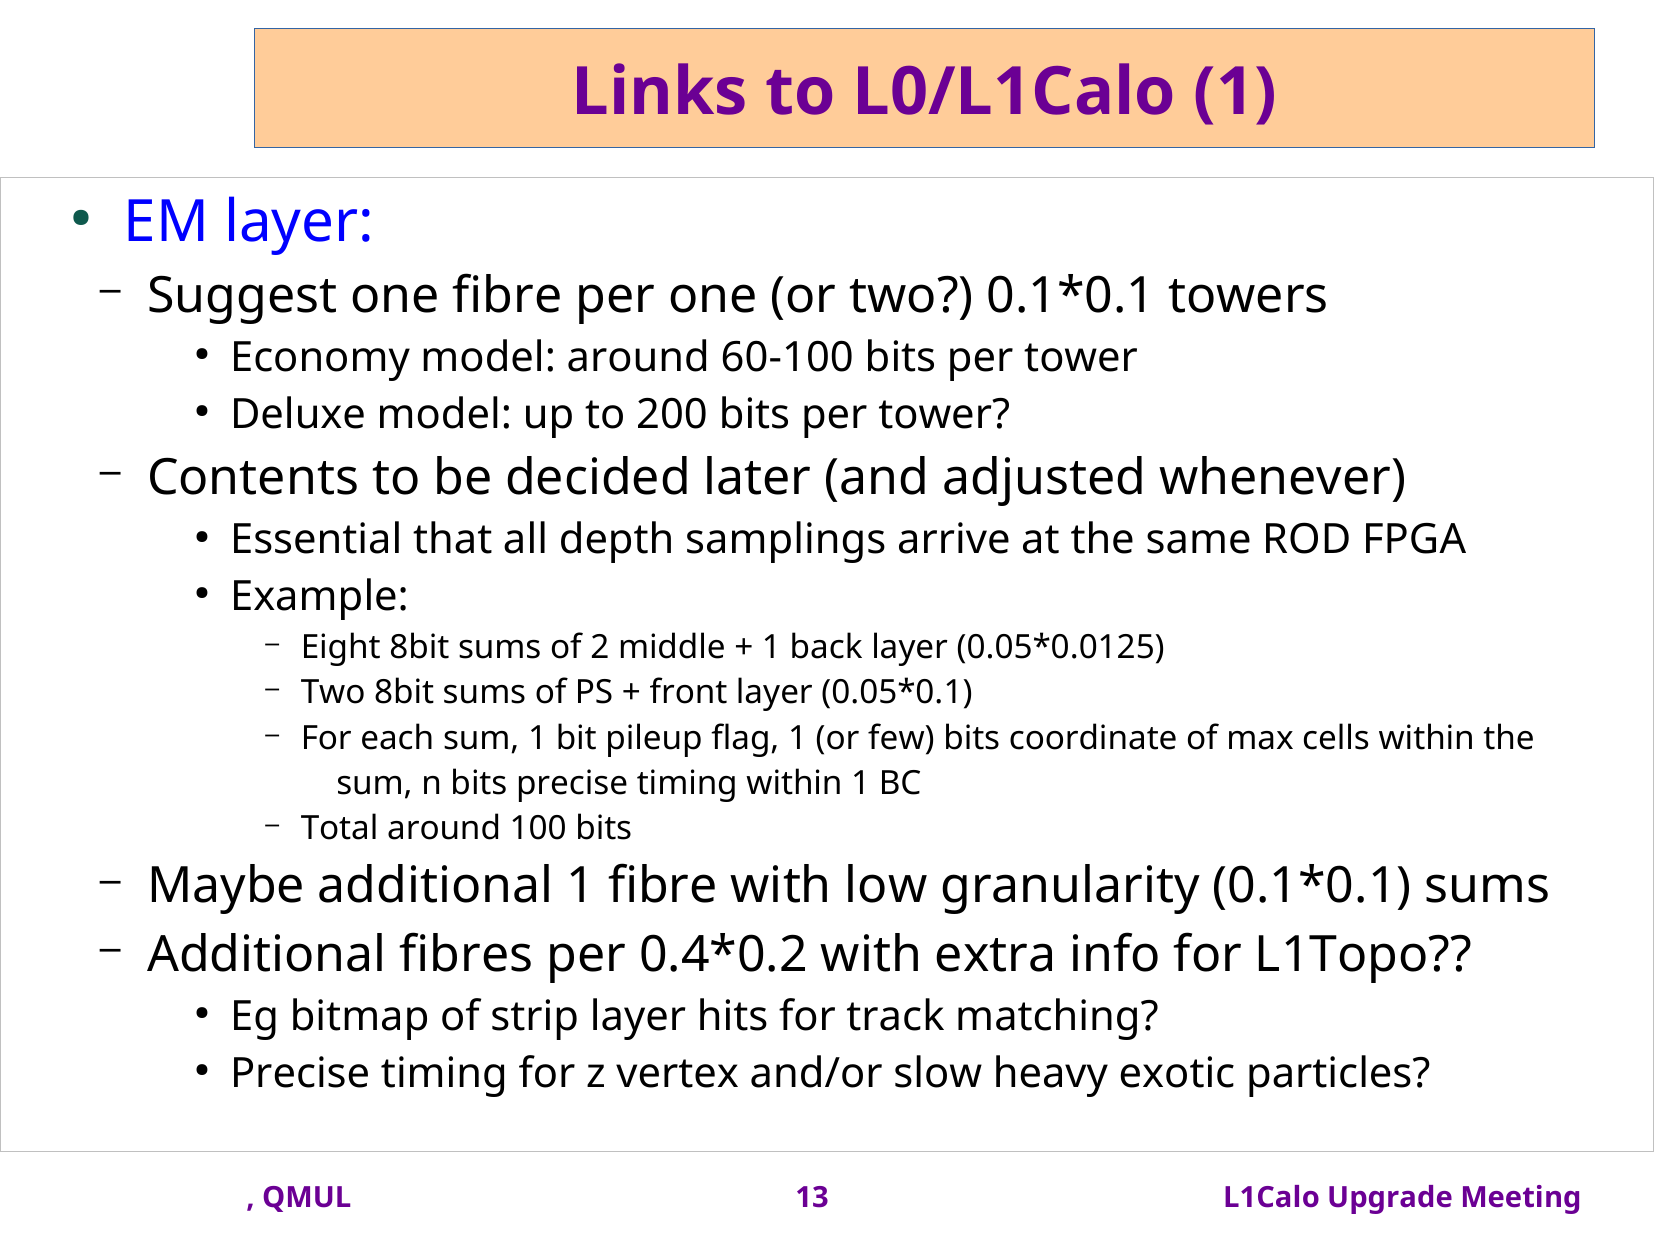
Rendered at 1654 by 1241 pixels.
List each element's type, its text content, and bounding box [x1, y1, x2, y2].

list EM layer: Suggest one fibre per one (or two?) 0.1*0.1 towers Economy model: around 60-100 bits per tower Deluxe model: up to 200 bits per tower? Contents to be decided later (and adjusted whenever) Essential that all depth samplings arrive at the same ROD FPGA Example: Eight 8bit sums of 2 middle + 1 back layer (0.05*0.0125) Two 8bit sums of PS + front layer (0.05*0.1) For each sum, 1 bit pileup flag, 1 (or few) bits coordinate of max cells within the sum, n bits precise timing within 1 BC Total around 100 bits Maybe additional 1 fibre with low granularity (0.1*0.1) sums Additional fibres per 0.4*0.2 with extra info for L1Topo?? Eg bitmap of strip layer hits for track matching? Precise timing for z vertex and/or slow heavy exotic particles? [52, 179, 1598, 1143]
title Links to L0/L1Calo (1) [254, 28, 1595, 148]
